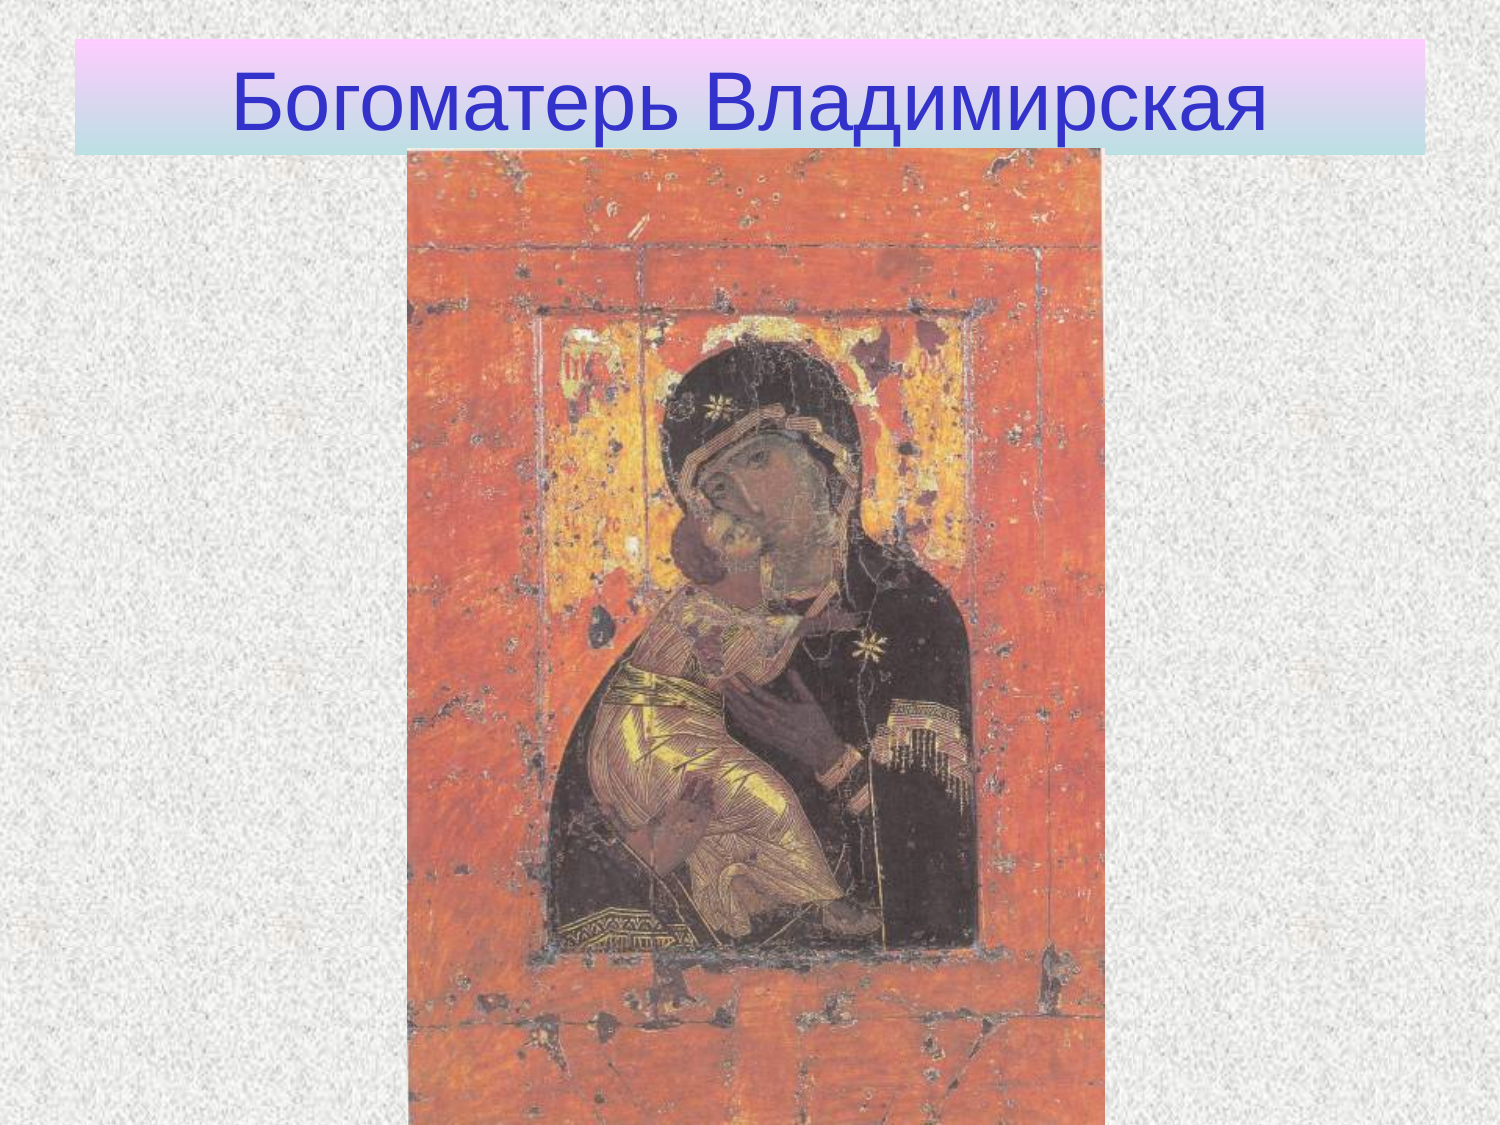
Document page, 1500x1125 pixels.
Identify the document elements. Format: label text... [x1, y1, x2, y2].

text_box [407, 148, 1105, 1125]
picture [0, 0, 1500, 1125]
title Богоматерь Владимирская [75, 39, 1426, 155]
